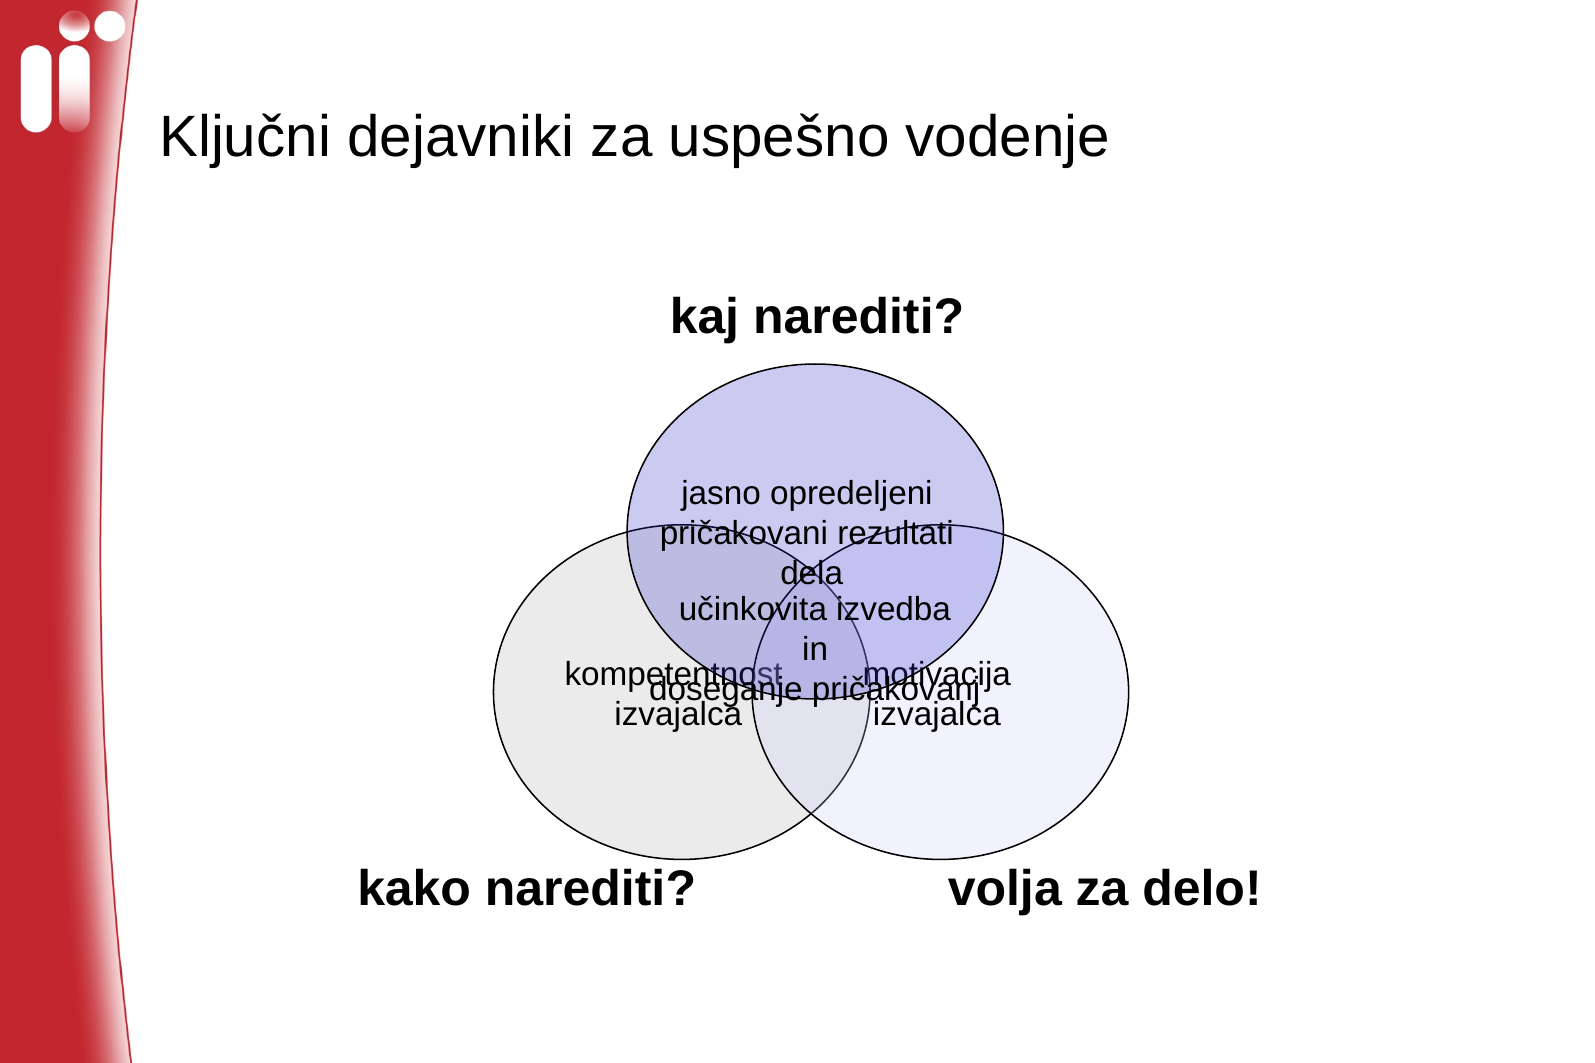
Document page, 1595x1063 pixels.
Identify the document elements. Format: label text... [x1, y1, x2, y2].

text_box jasno opredeljeni pričakovani rezultati dela [653, 465, 977, 587]
title Ključni dejavniki za uspešno vodenje [159, 22, 1515, 249]
text_box učinkovita izvedba in doseganje pričakovanj [642, 587, 988, 708]
text_box [493, 364, 1129, 860]
text_box kaj narediti? [663, 283, 972, 344]
text_box kompetentnost izvajalca [558, 645, 759, 739]
text_box motivacija izvajalca [856, 645, 1025, 739]
picture [0, 0, 1414, 1063]
text_box volja za delo! [941, 855, 1269, 916]
text_box kako narediti? [350, 855, 703, 916]
